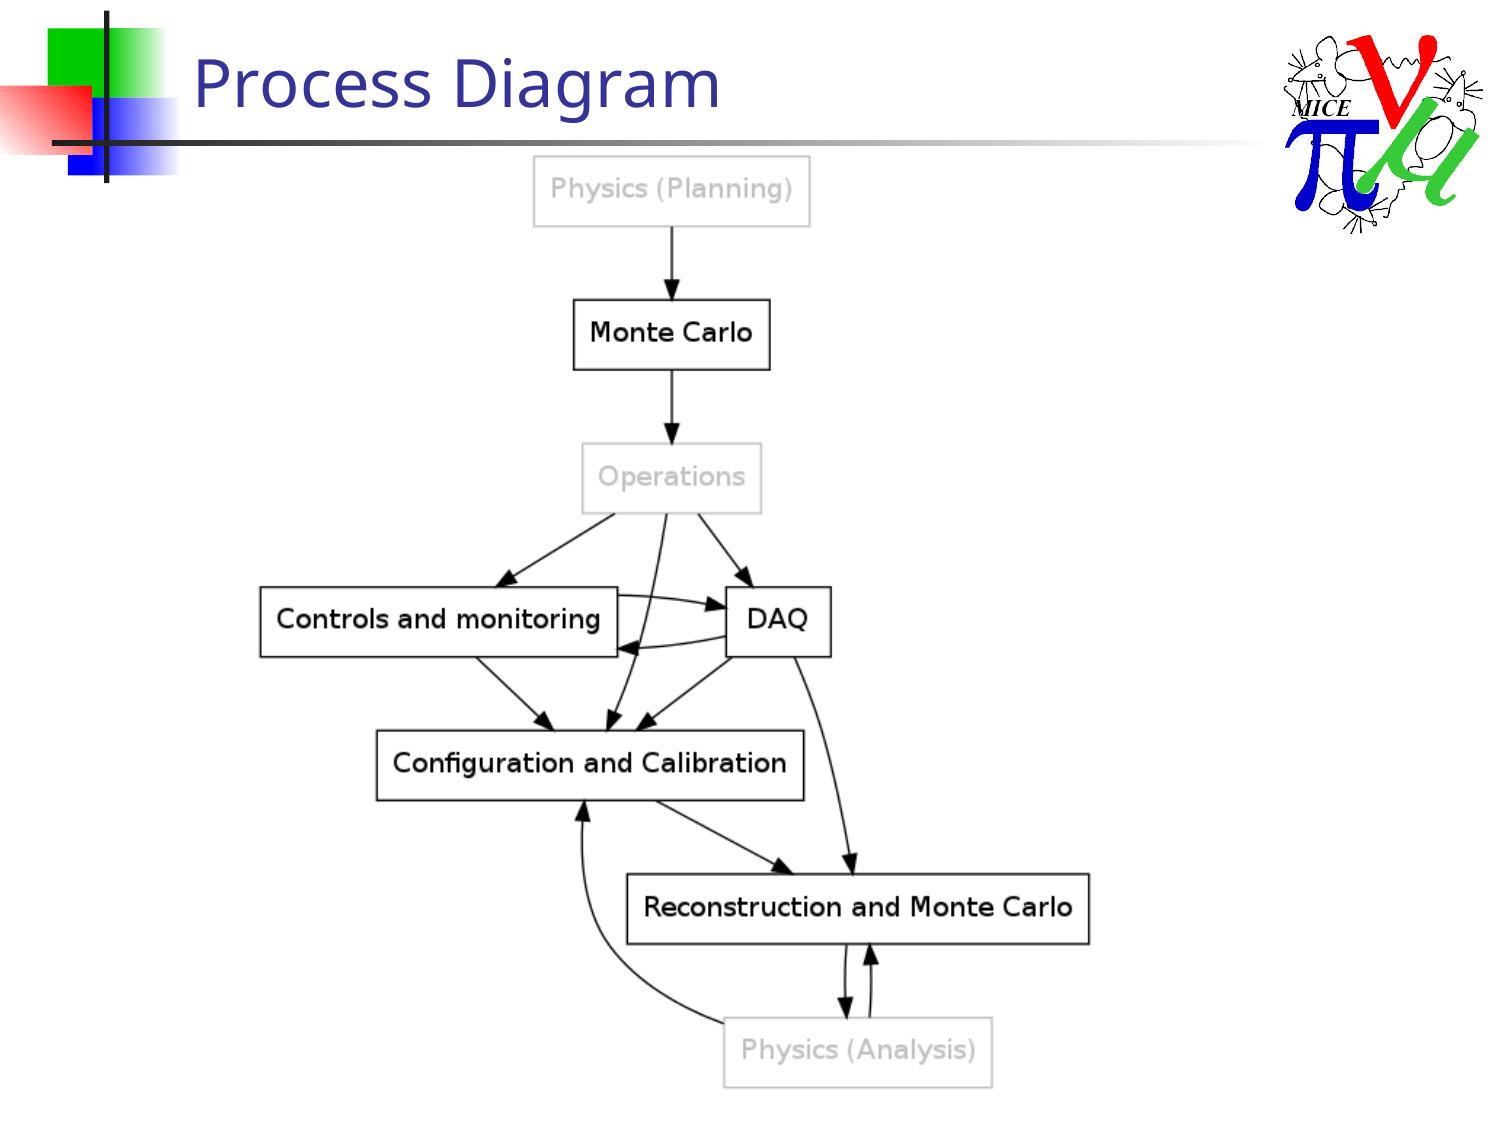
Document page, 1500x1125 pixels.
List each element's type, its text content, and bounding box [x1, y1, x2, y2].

picture [253, 147, 1241, 1097]
title Process Diagram [191, 0, 1471, 176]
picture [1264, 5, 1500, 251]
